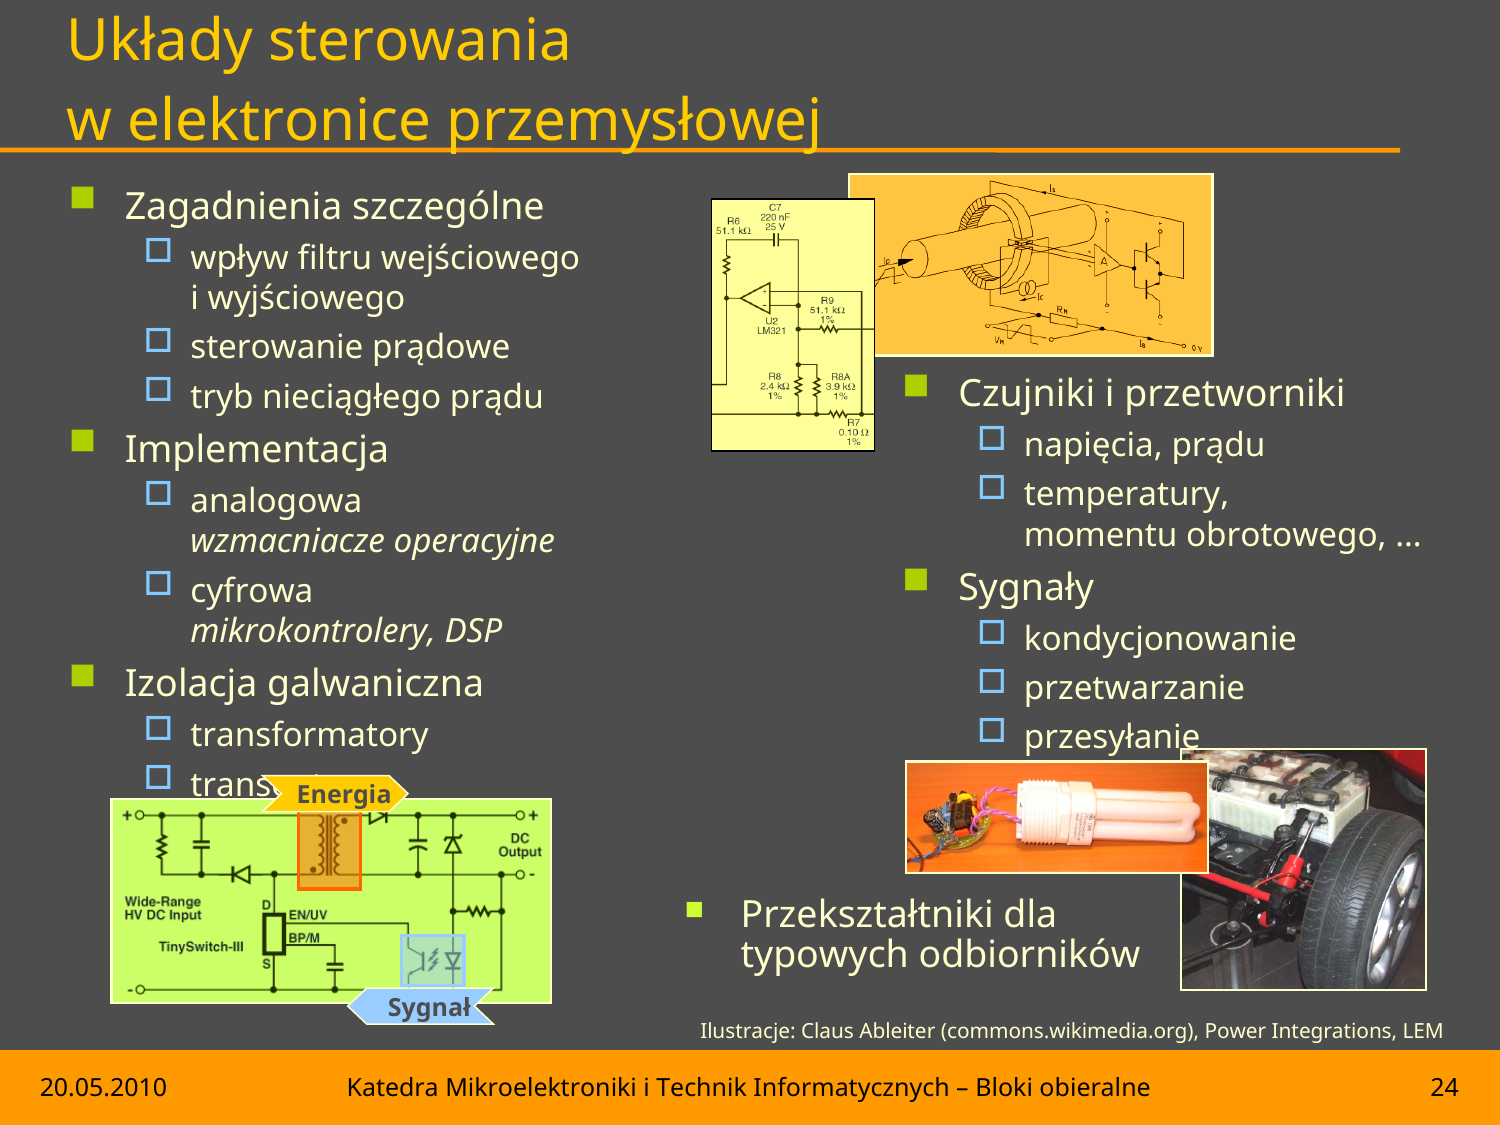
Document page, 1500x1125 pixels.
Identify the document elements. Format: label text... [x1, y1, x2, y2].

picture [112, 799, 550, 1002]
picture [712, 200, 874, 451]
picture [1182, 750, 1426, 990]
list Czujniki i przetworniki napięcia, prądu temperatury, momentu obrotowego, … Sygnały kondycjonowanie przetwarzanie przesyłanie [887, 362, 1475, 738]
text_box [298, 812, 361, 889]
picture [849, 174, 1212, 355]
text_box Energia [262, 775, 409, 812]
text_box Przekształtniki dla typowych odbiorników [669, 887, 1220, 1000]
text_box Ilustracje: Claus Ableiter (commons.wikimedia.org), Power Integrations, LEM [685, 1009, 1459, 1051]
text_box Sygnał [347, 988, 494, 1025]
title Układy sterowania w elektronice przemysłowej [52, 0, 1469, 156]
list Zagadnienia szczególne wpływ filtru wejściowego i wyjściowego sterowanie prądowe tryb nieciągłego prądu Implementacja analogowa wzmacniacze operacyjne cyfrowa mikrokontrolery, DSP Izolacja galwaniczna transformatory transoptory [53, 174, 715, 756]
text_box [401, 935, 464, 986]
picture [907, 762, 1208, 872]
